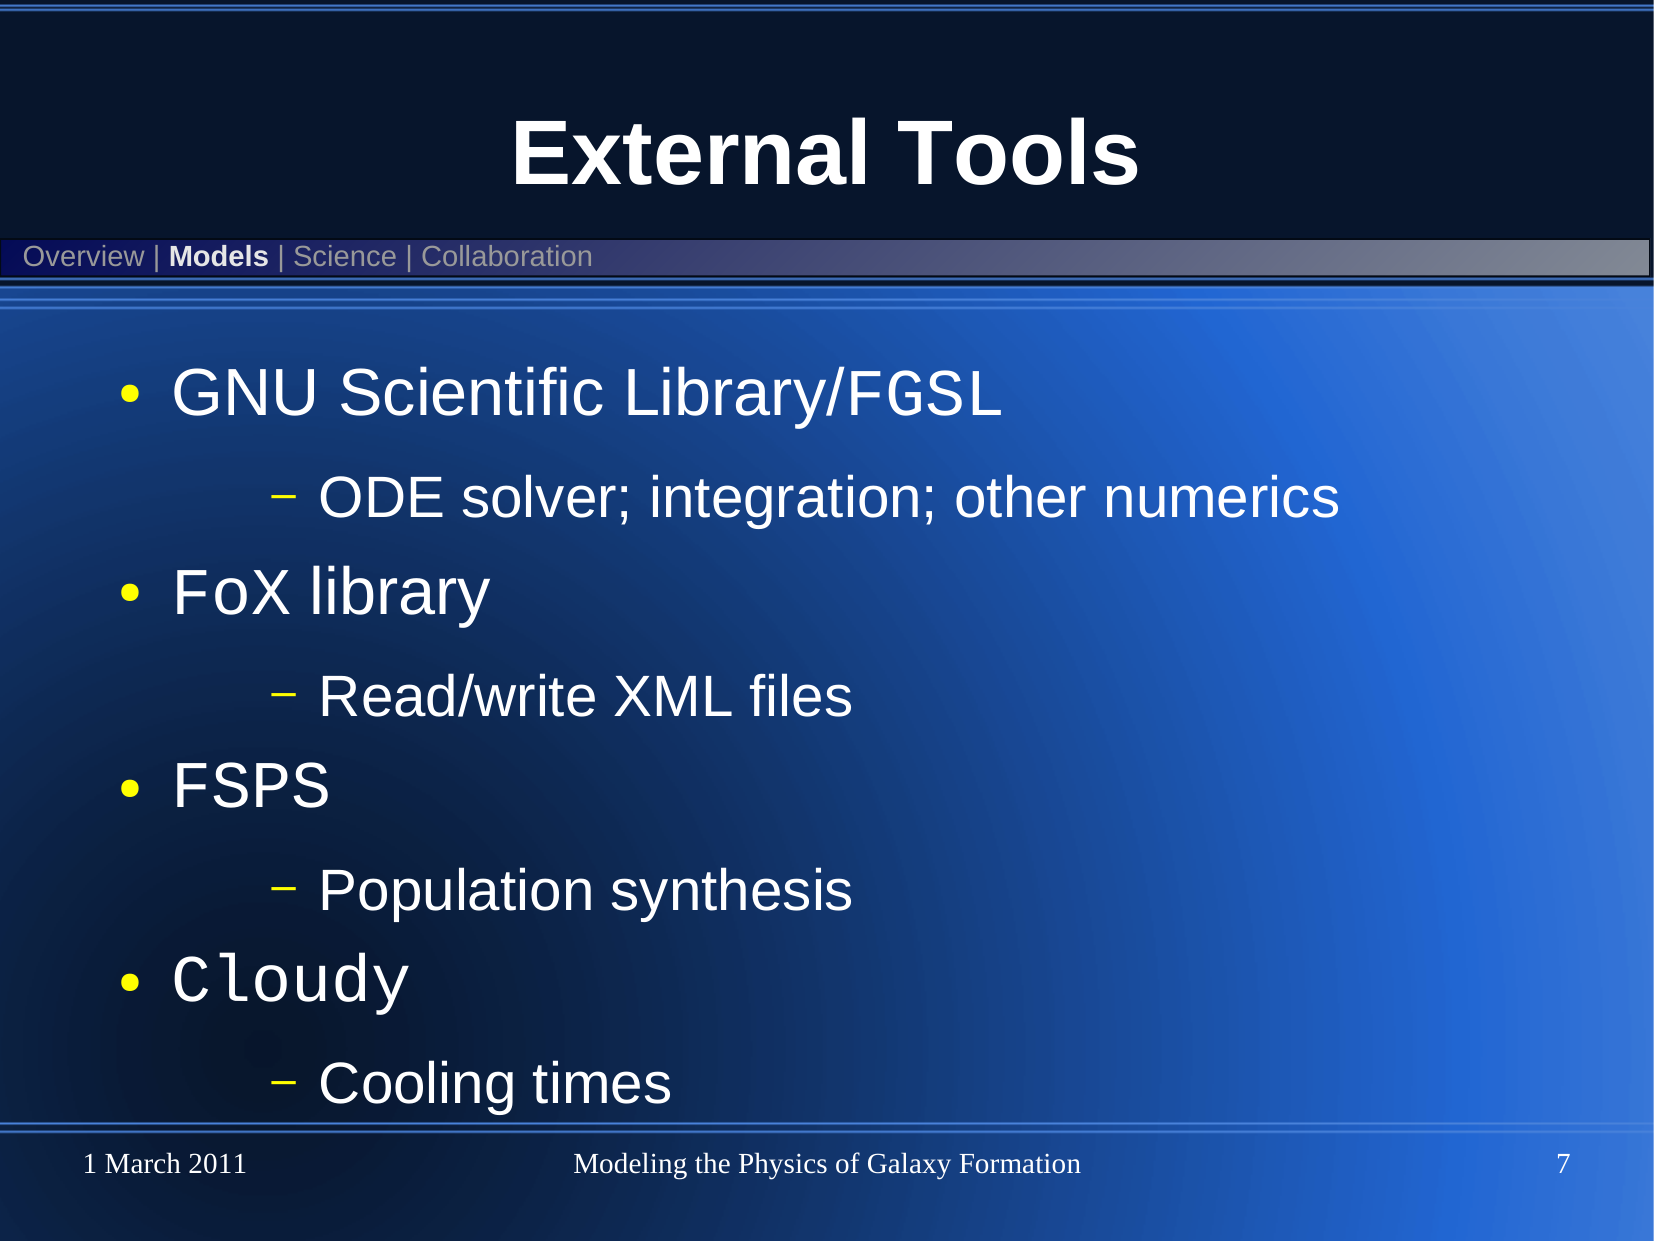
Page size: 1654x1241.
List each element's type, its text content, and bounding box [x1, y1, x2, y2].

list GNU Scientific Library/FGSL ODE solver; integration; other numerics FoX library Read/write XML files FSPS Population synthesis Cloudy Cooling times [82, 355, 1571, 1117]
text_box [0, 238, 7, 277]
text_box Overview | Models | Science | Collaboration [7, 232, 1651, 281]
title External Tools [82, 56, 1571, 232]
picture [0, 0, 1654, 1241]
